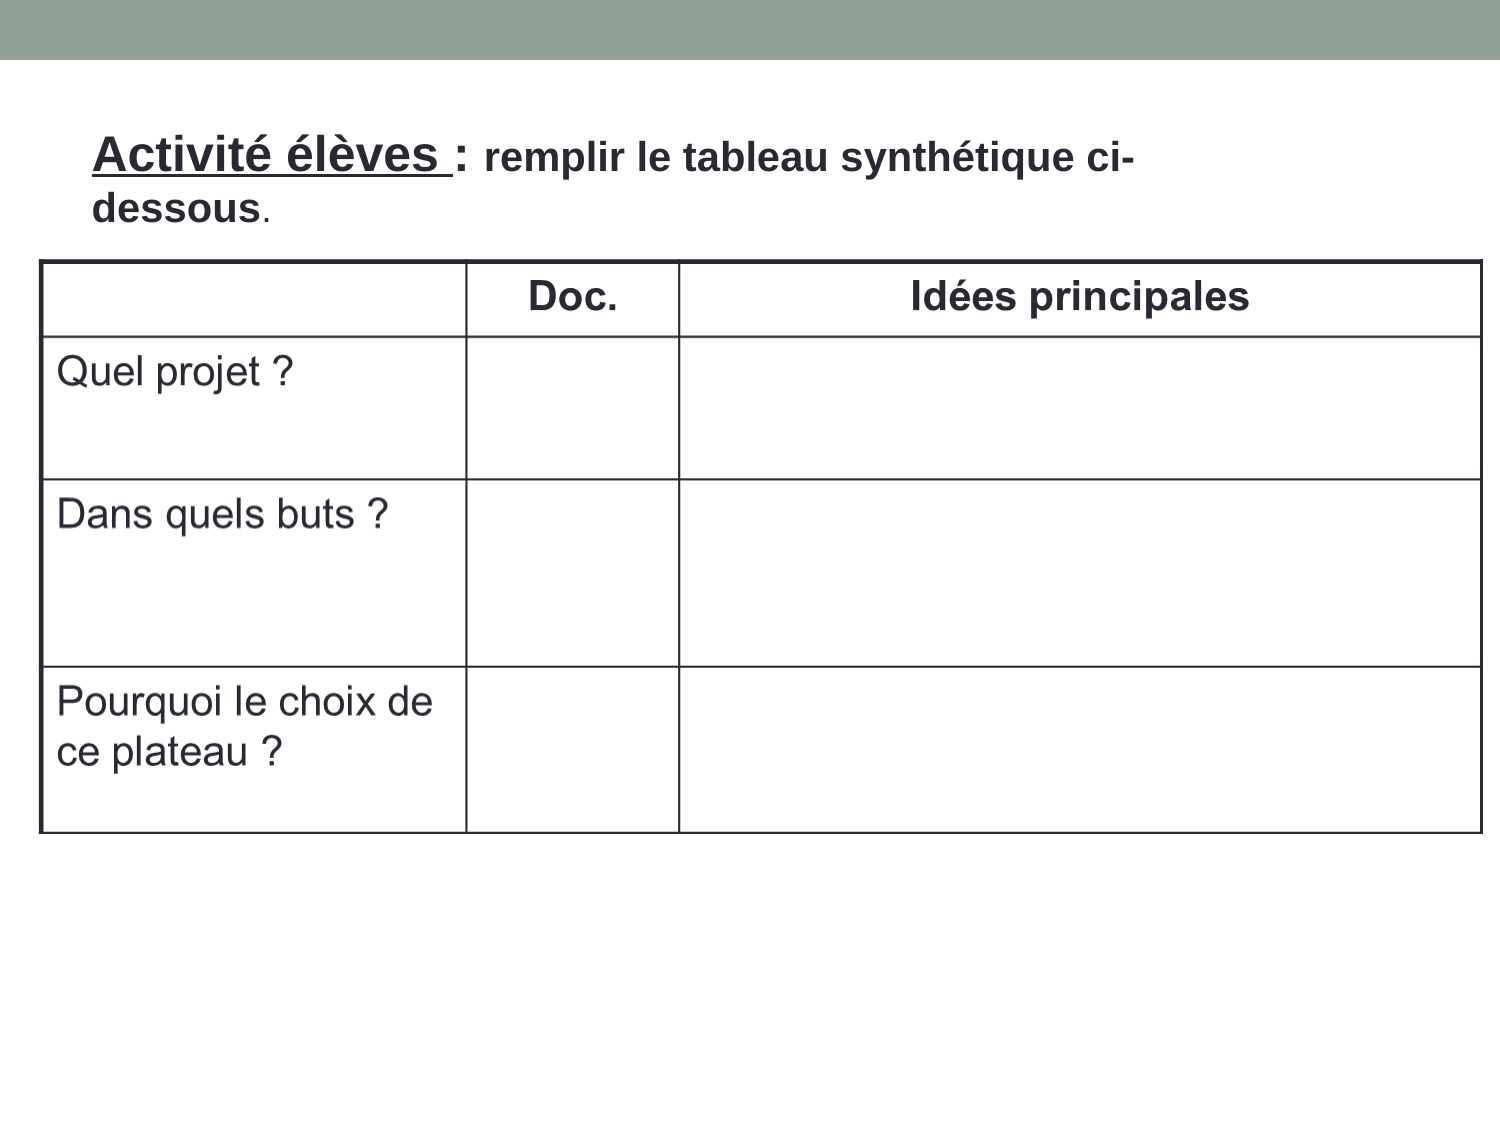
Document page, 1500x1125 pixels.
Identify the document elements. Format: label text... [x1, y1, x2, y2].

picture [31, 259, 1483, 835]
text_box Activité élèves : remplir le tableau synthétique ci-dessous. [76, 113, 1329, 190]
